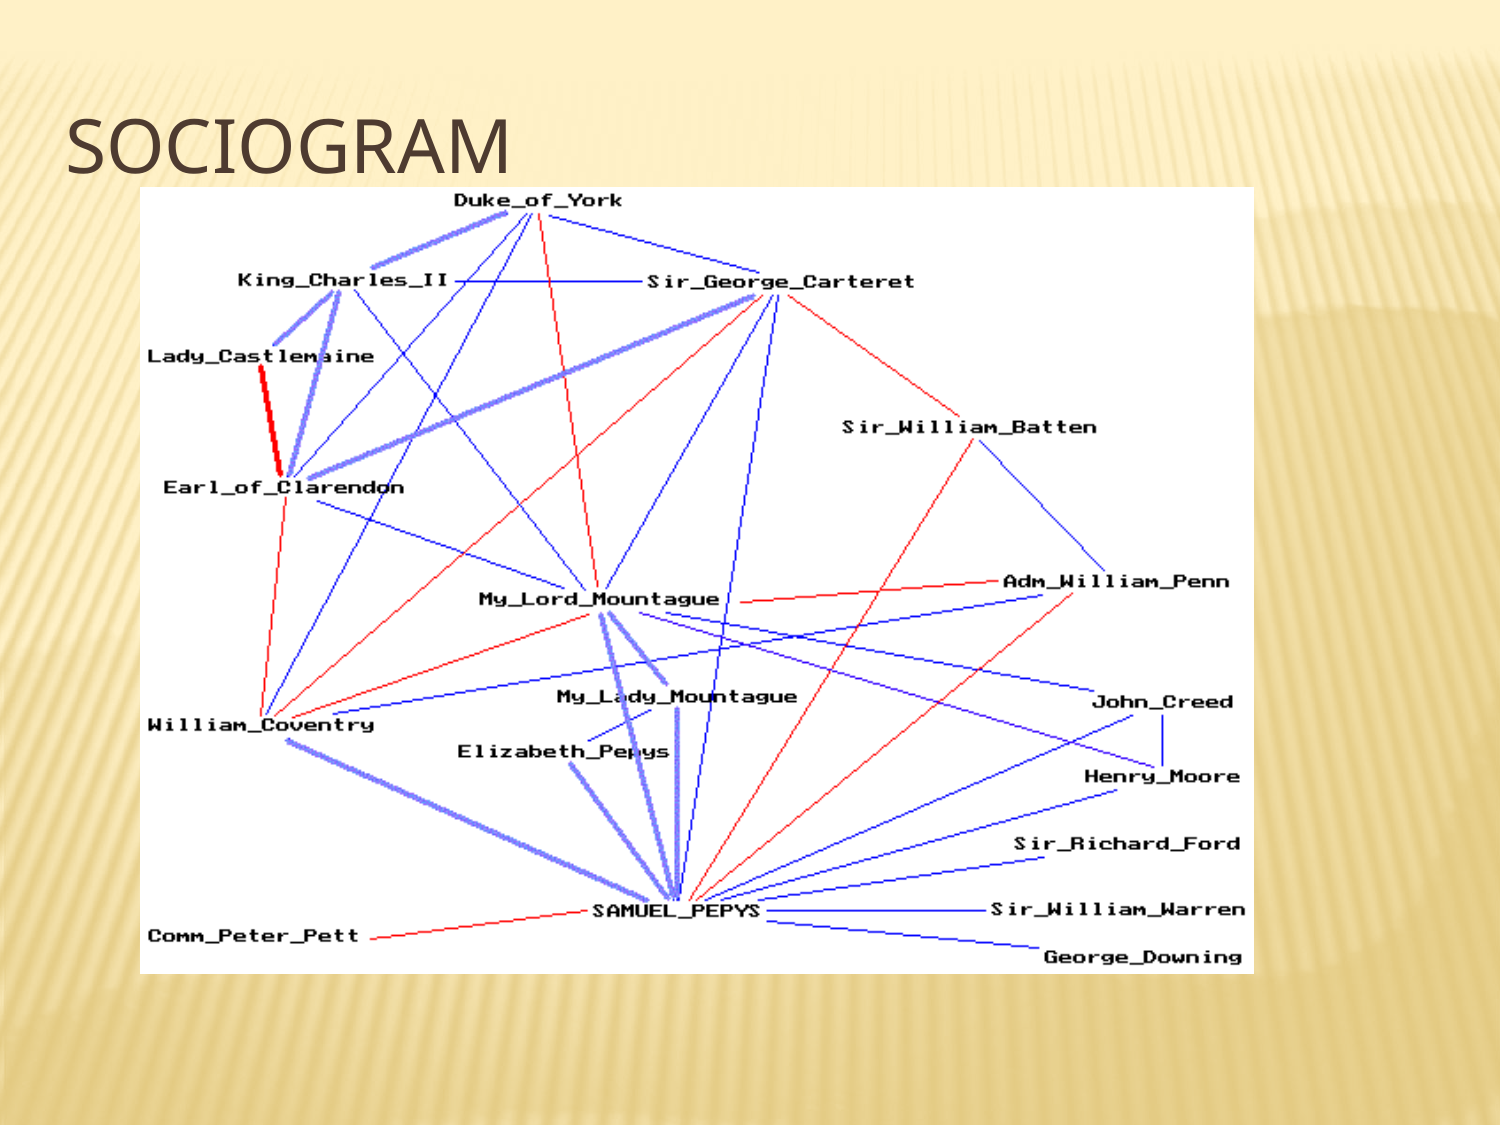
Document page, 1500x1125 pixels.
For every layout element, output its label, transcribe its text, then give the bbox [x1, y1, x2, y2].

title sociogram [50, 75, 1476, 213]
picture [140, 187, 1254, 974]
